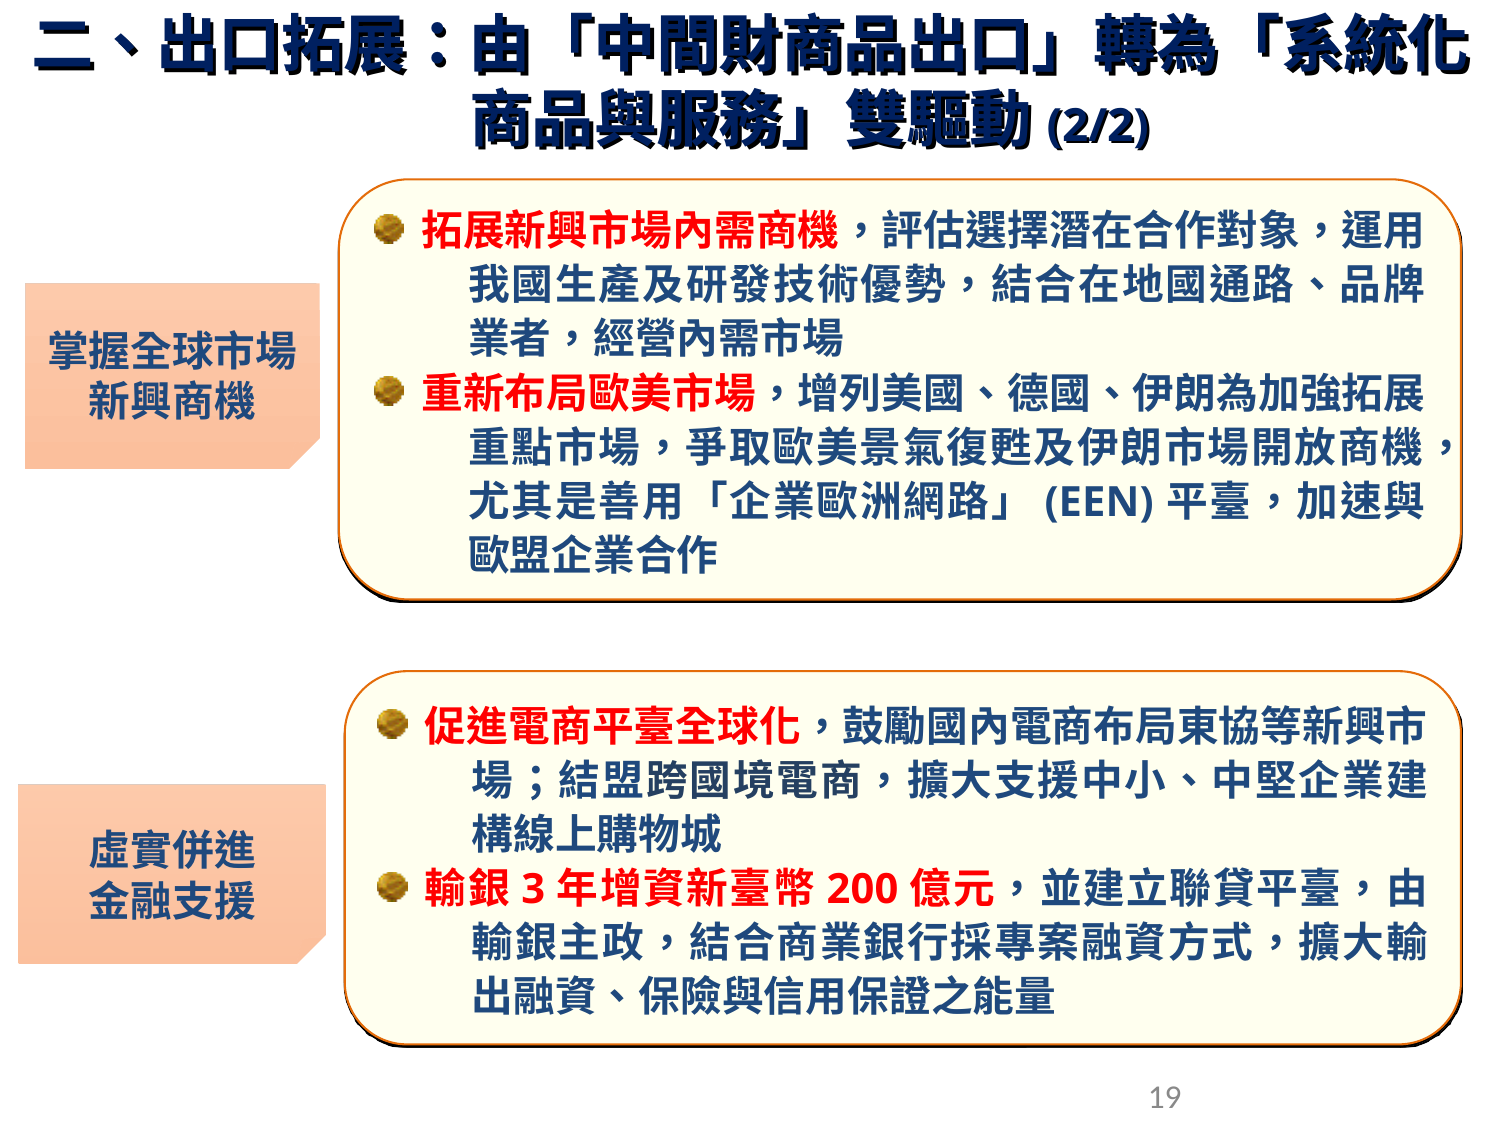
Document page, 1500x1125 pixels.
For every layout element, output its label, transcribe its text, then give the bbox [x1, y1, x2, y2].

text_box 虛實併進 金融支援 [31, 817, 314, 932]
text_box 掌握全球市場新興商機 [31, 317, 314, 432]
text_box 拓展新興市場內需商機，評估選擇潛在合作對象，運用我國生產及研發技術優勢，結合在地國通路、品牌業者，經營內需市場 重新布局歐美市場，增列美國、德國、伊朗為加強拓展重點市場，爭取歐美景氣復甦及伊朗市場開放商機，尤其是善用「企業歐洲網路」(EEN)平臺，加速與歐盟企業合作 [338, 179, 1461, 600]
text_box 促進電商平臺全球化，鼓勵國內電商布局東協等新興市場；結盟跨國境電商，擴大支援中小、中堅企業建構線上購物城 輸銀3年增資新臺幣200億元，並建立聯貸平臺，由輸銀主政，結合商業銀行採專案融資方式，擴大輸出融資、保險與信用保證之能量 [344, 671, 1461, 1045]
text_box [25, 283, 320, 469]
text_box 二、出口拓展：由「中間財商品出口」轉為「系統化商品與服務」雙驅動(2/2) [0, 0, 1500, 188]
text_box [18, 784, 327, 964]
text_box 19 [1132, 1065, 1483, 1125]
